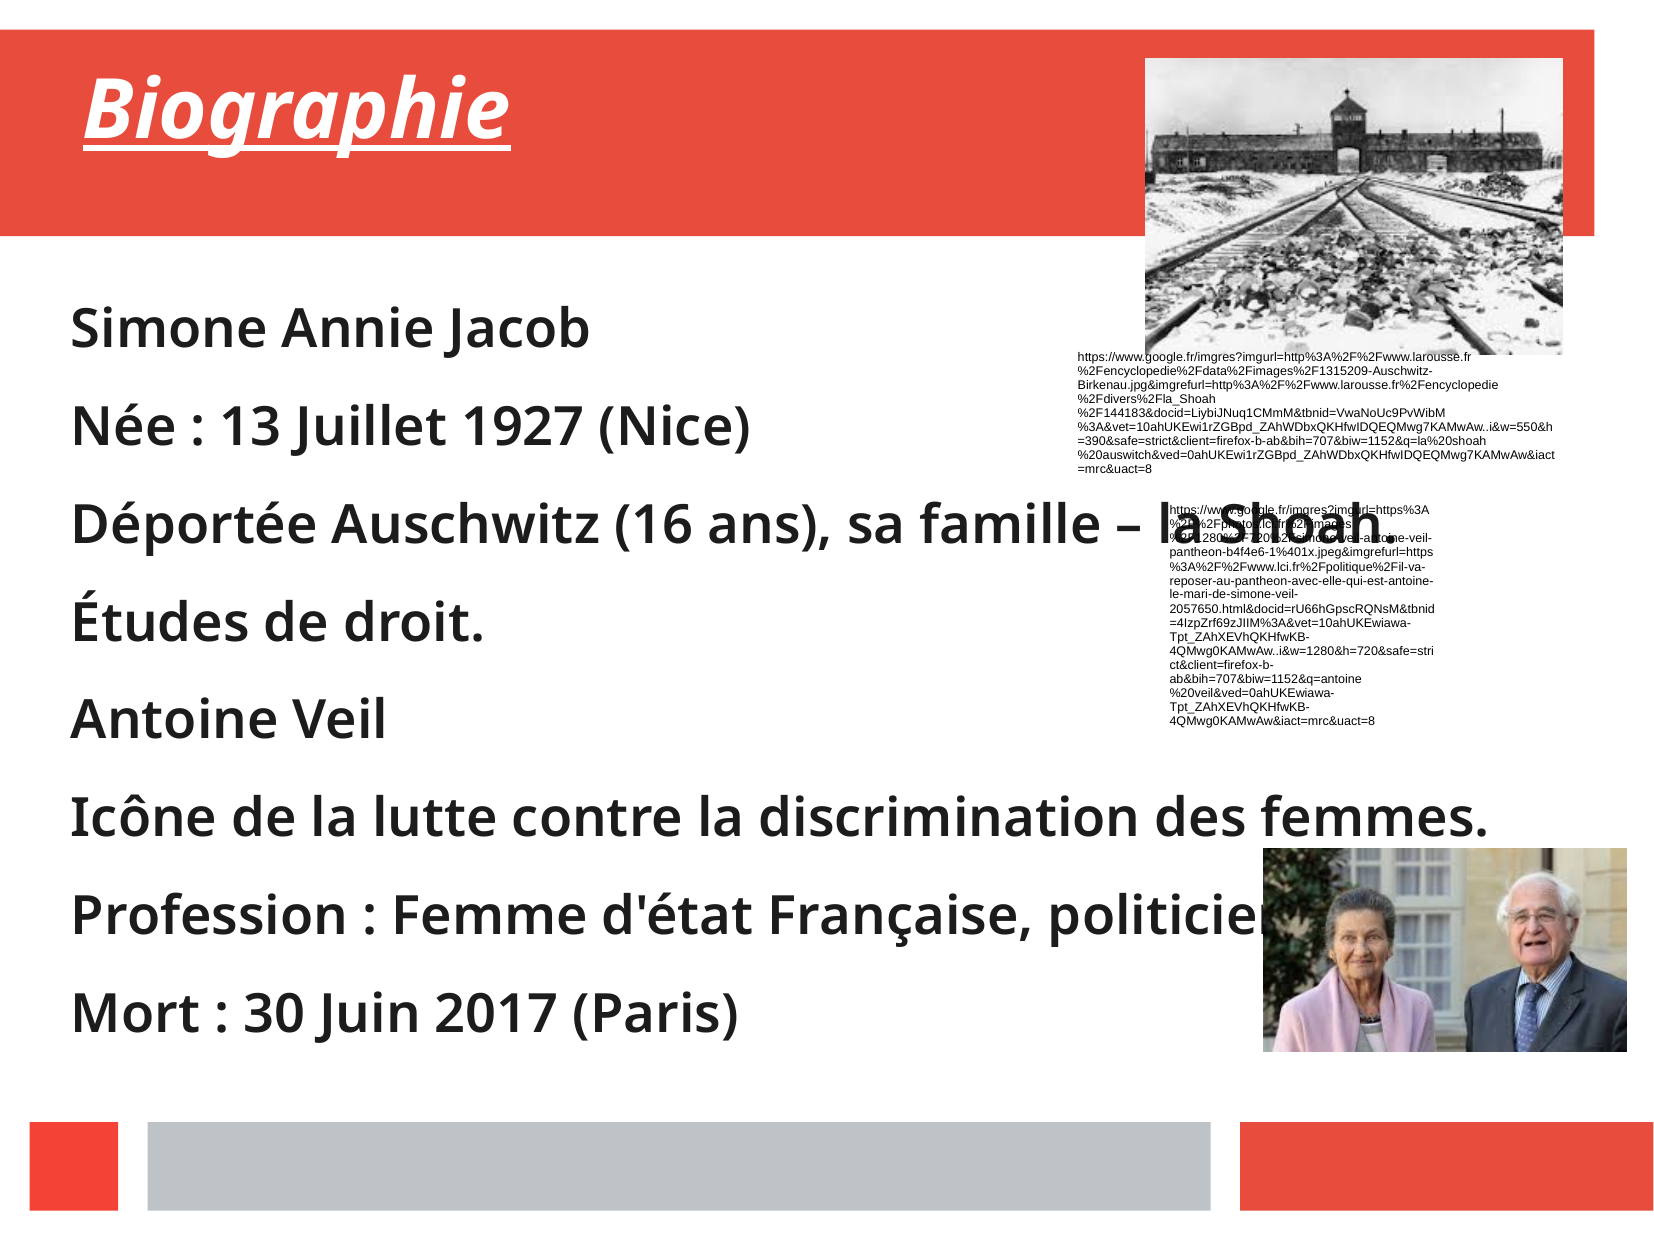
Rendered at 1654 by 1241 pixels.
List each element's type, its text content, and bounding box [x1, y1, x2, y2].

title Biographie [82, 49, 1571, 154]
text_box https://www.google.fr/imgres?imgurl=https%3A%2F%2Fphotos.lci.fr%2Fimages%2F1280%2F720%2Fsimone-veil-antoine-veil-pantheon-b4f4e6-1%401x.jpeg&imgrefurl=https%3A%2F%2Fwww.lci.fr%2Fpolitique%2Fil-va-reposer-au-pantheon-avec-elle-qui-est-antoine-le-mari-de-simone-veil-2057650.html&docid=rU66hGpscRQNsM&tbnid=4IzpZrf69zJIIM%3A&vet=10ahUKEwiawa-Tpt_ZAhXEVhQKHfwKB-4QMwg0KAMwAw..i&w=1280&h=720&safe=strict&client=firefox-b-ab&bih=707&biw=1152&q=antoine%20veil&ved=0ahUKEwiawa-Tpt_ZAhXEVhQKHfwKB-4QMwg0KAMwAw&iact=mrc&uact=8 [1154, 496, 1453, 740]
list Simone Annie Jacob Née : 13 Juillet 1927 (Nice) Déportée Auschwitz (16 ans), sa famille – la Shoah. Études de droit. Antoine Veil Icône de la lutte contre la discrimination des femmes. Profession : Femme d'état Française, politicienne. Mort : 30 Juin 2017 (Paris) [70, 289, 1559, 1111]
text_box https://www.google.fr/imgres?imgurl=http%3A%2F%2Fwww.larousse.fr%2Fencyclopedie%2Fdata%2Fimages%2F1315209-Auschwitz-Birkenau.jpg&imgrefurl=http%3A%2F%2Fwww.larousse.fr%2Fencyclopedie%2Fdivers%2Fla_Shoah%2F144183&docid=LiybiJNuq1CMmM&tbnid=VwaNoUc9PvWibM%3A&vet=10ahUKEwi1rZGBpd_ZAhWDbxQKHfwIDQEQMwg7KAMwAw..i&w=550&h=390&safe=strict&client=firefox-b-ab&bih=707&biw=1152&q=la%20shoah%20auswitch&ved=0ahUKEwi1rZGBpd_ZAhWDbxQKHfwIDQEQMwg7KAMwAw&iact=mrc&uact=8 [1062, 342, 1573, 487]
picture [1145, 58, 1563, 342]
picture [1263, 848, 1627, 1052]
